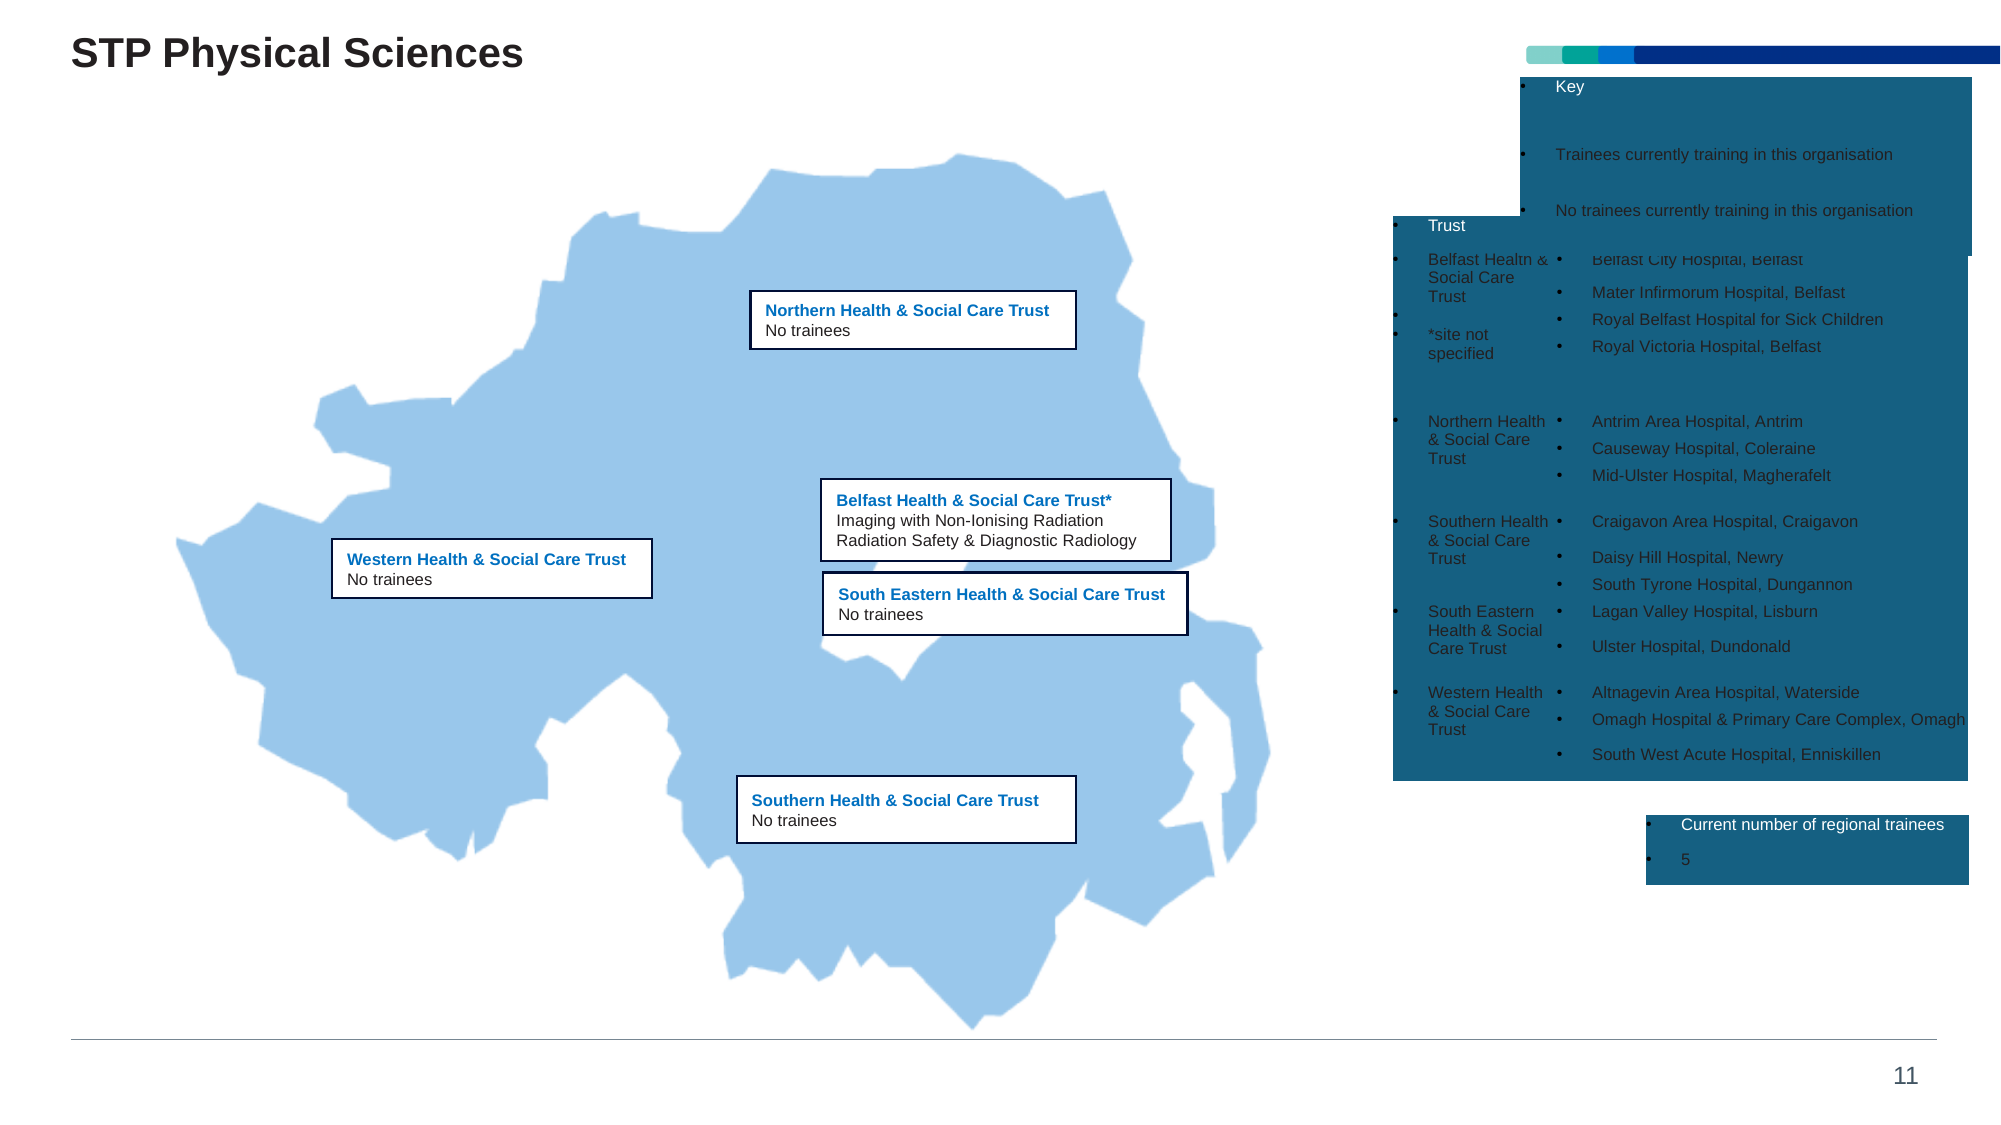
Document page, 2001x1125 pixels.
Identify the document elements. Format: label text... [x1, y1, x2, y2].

table_cell Belfast City Hospital, Belfast [1557, 256, 1968, 284]
table_cell 5 [1646, 850, 1969, 885]
text_box Western Health & Social Care Trust No trainees [332, 539, 652, 598]
table_cell Western Health & Social Care Trust [1393, 683, 1557, 781]
table_cell South West Acute Hospital, Enniskillen [1557, 746, 1968, 781]
table_header Trust [1393, 216, 1520, 250]
table_cell Belfast Health & Social Care Trust *site not specified [1393, 250, 1557, 412]
table_header Key [1520, 77, 1915, 146]
text_box Belfast Health & Social Care Trust* Imaging with Non-Ionising Radiation Radiation Safety & Diagnostic Radiology [821, 479, 1171, 561]
table_cell Mater Infirmorum Hospital, Belfast [1557, 284, 1968, 311]
table_header Current number of regional trainees [1646, 815, 1969, 850]
table_header [1915, 77, 1972, 146]
table_cell Southern Health & Social Care Trust [1393, 512, 1557, 602]
table_cell Royal Belfast Hospital for Sick Children [1557, 311, 1968, 338]
text_box Northern Health & Social Care Trust No trainees [750, 291, 1076, 349]
table_cell South Tyrone Hospital, Dungannon [1557, 575, 1968, 602]
table_cell Royal Victoria Hospital, Belfast [1557, 338, 1968, 412]
title STP Physical Sciences [70, 32, 1513, 79]
table_cell Omagh Hospital & Primary Care Complex, Omagh [1557, 710, 1968, 746]
table_cell Northern Health & Social Care Trust [1393, 412, 1557, 512]
table_cell Trainees currently training in this organisation [1520, 146, 1915, 201]
table_cell Altnagevin Area Hospital, Waterside [1557, 683, 1968, 710]
text_box Southern Health & Social Care Trust No trainees [737, 776, 1076, 843]
text_box South Eastern Health & Social Care Trust No trainees [823, 572, 1187, 635]
table_cell Craigavon Area Hospital, Craigavon [1557, 512, 1968, 548]
table_cell South Eastern Health & Social Care Trust [1393, 602, 1557, 683]
table_cell [1915, 146, 1972, 201]
table_cell Antrim Area Hospital, Antrim [1557, 412, 1968, 439]
table_cell Lagan Valley Hospital, Lisburn [1557, 602, 1968, 638]
picture [163, 142, 1285, 1047]
table_cell Causeway Hospital, Coleraine [1557, 439, 1968, 466]
table_cell No trainees currently training in this organisation [1520, 201, 1915, 256]
table_cell [1915, 201, 1972, 256]
table_cell Daisy Hill Hospital, Newry [1557, 548, 1968, 575]
table_cell Mid-Ulster Hospital, Magherafelt [1557, 466, 1968, 512]
table_cell Ulster Hospital, Dundonald [1557, 638, 1968, 683]
